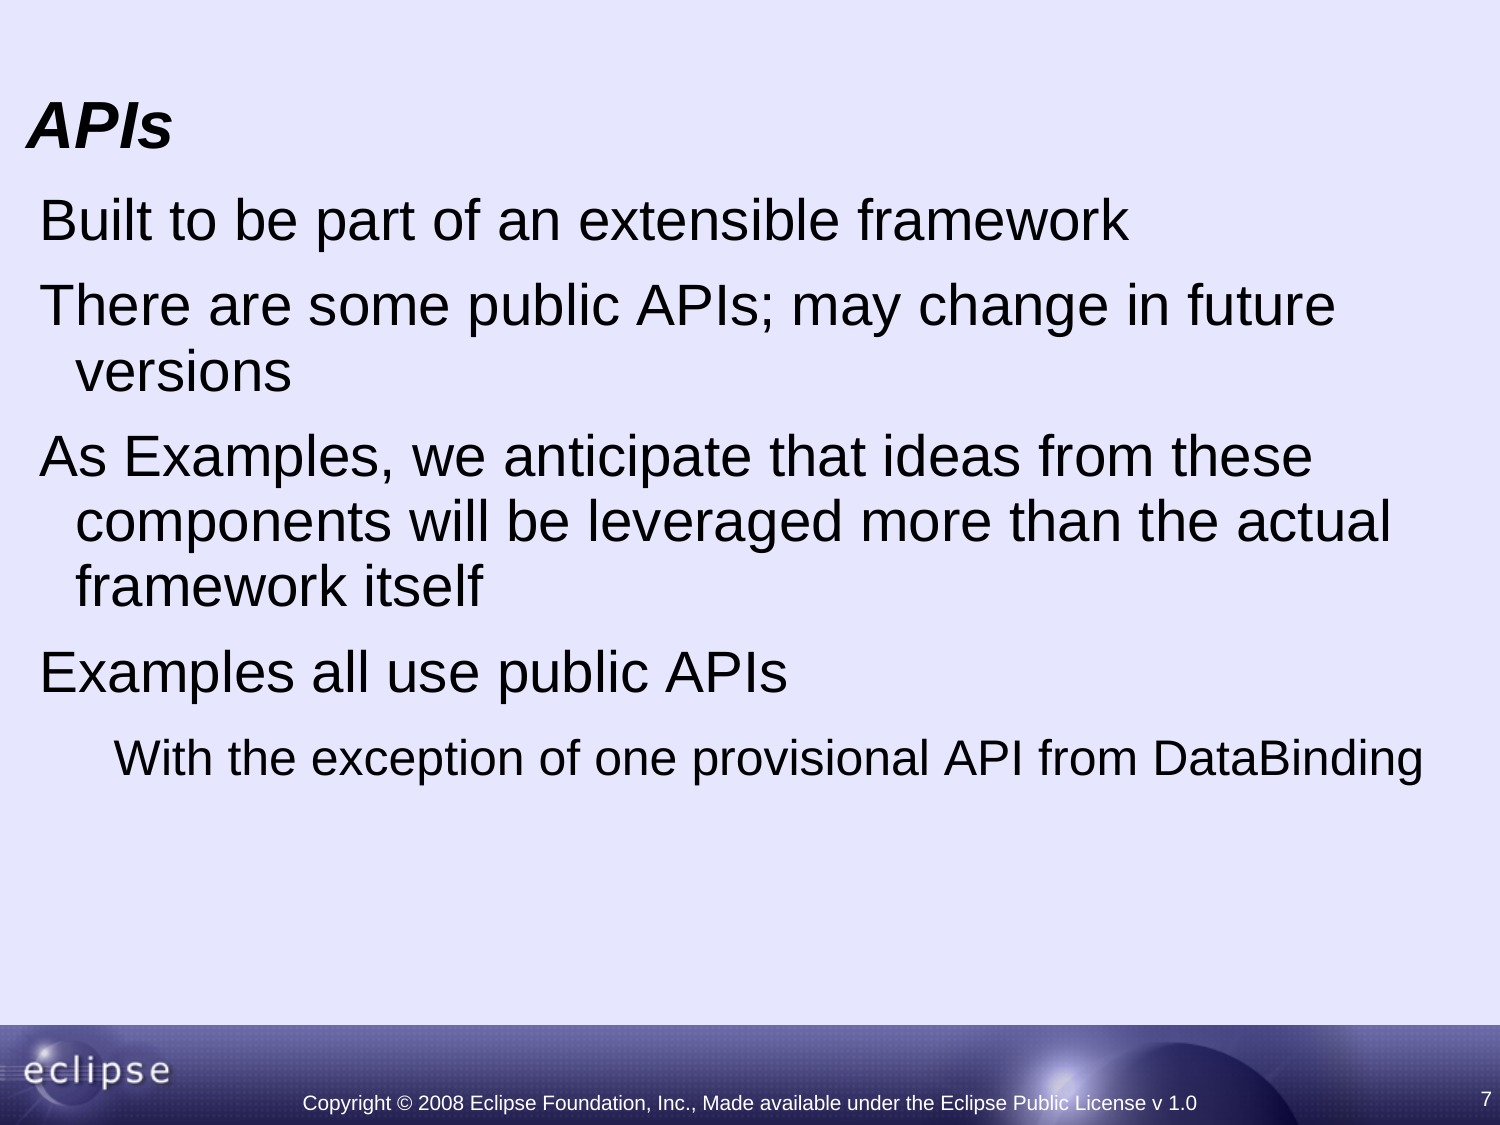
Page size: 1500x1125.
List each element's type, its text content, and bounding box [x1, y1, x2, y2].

list Built to be part of an extensible framework There are some public APIs; may change in future versions As Examples, we anticipate that ideas from these components will be leveraged more than the actual framework itself Examples all use public APIs With the exception of one provisional API from DataBinding [37, 187, 1463, 1030]
picture [0, 1025, 1500, 1125]
title APIs [26, 77, 1474, 179]
